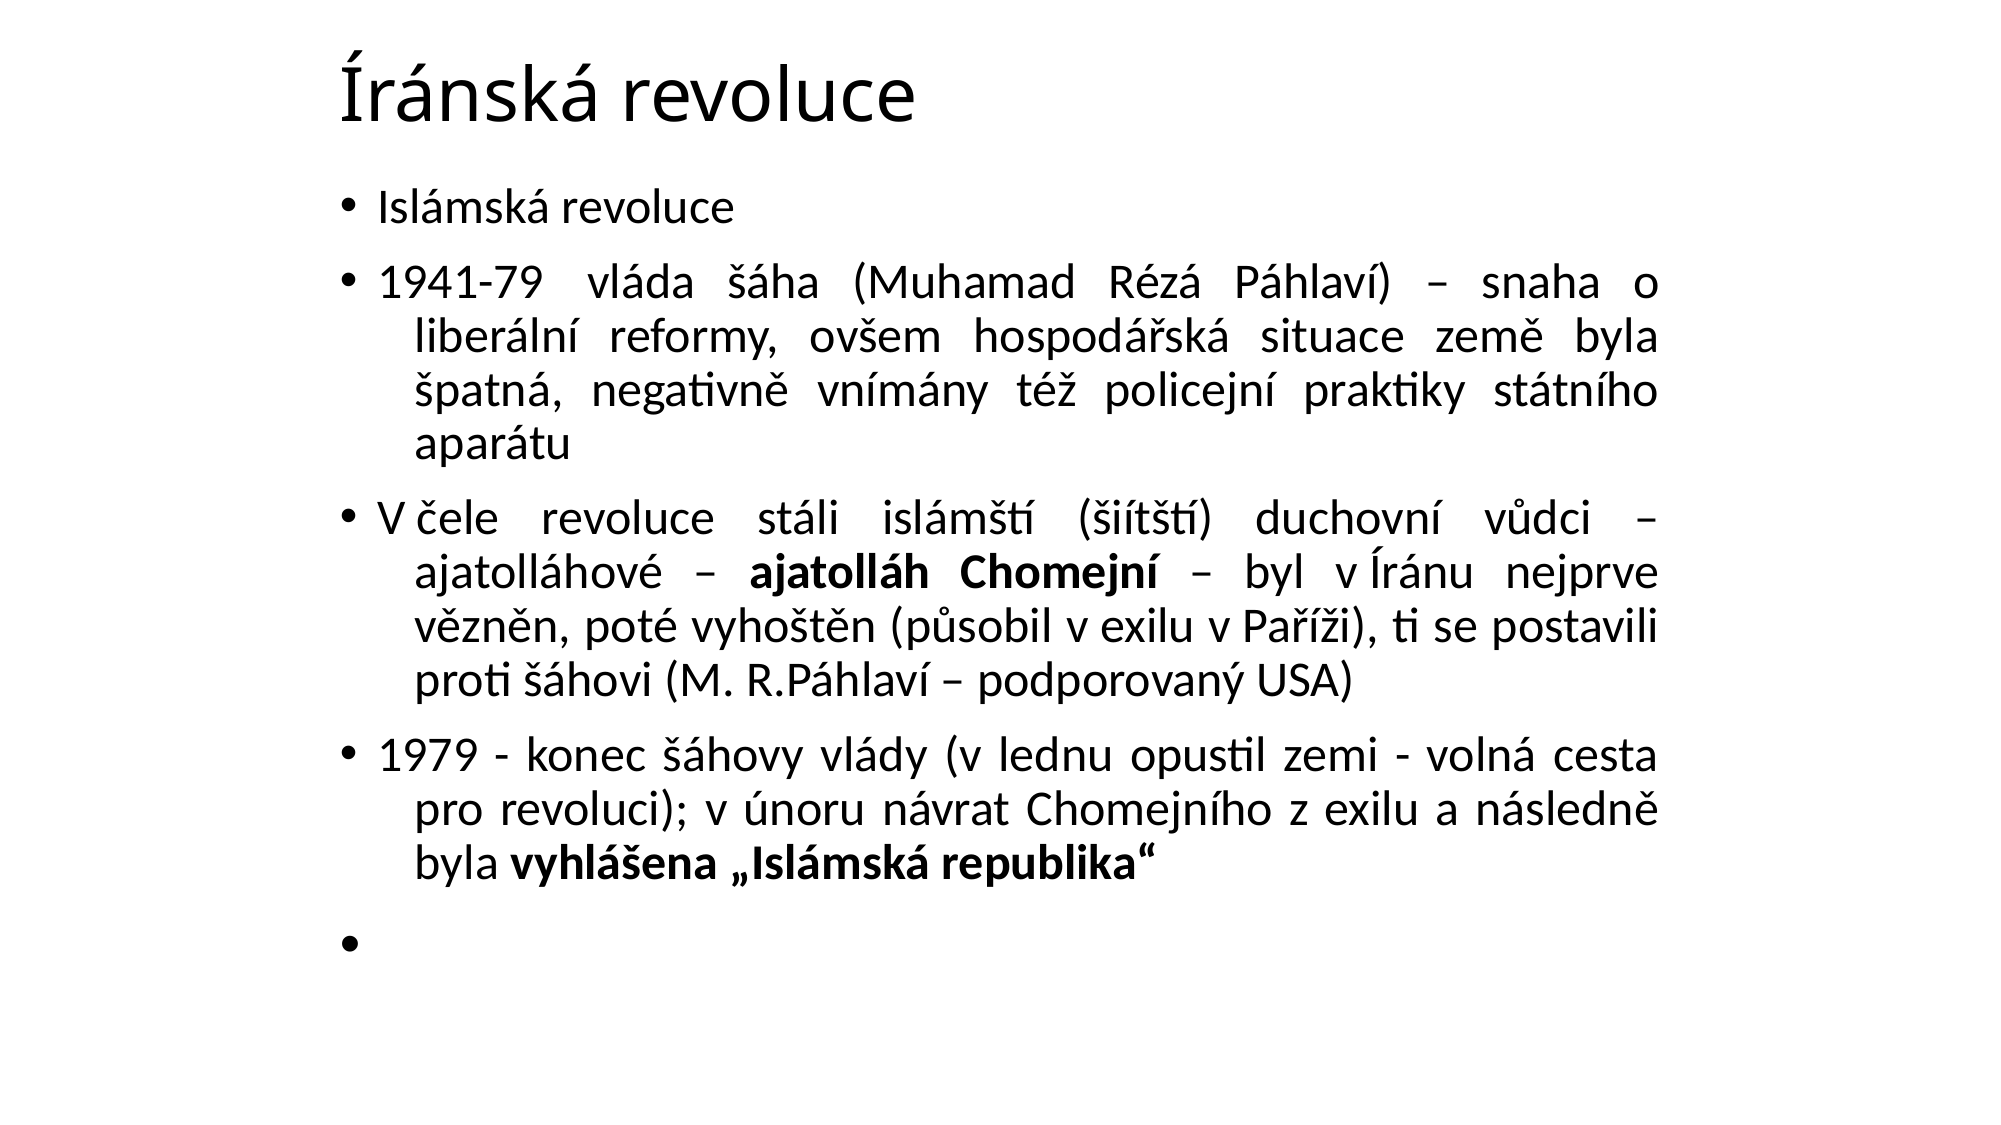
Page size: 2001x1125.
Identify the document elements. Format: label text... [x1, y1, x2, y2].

title Íránská revoluce [324, 45, 1675, 149]
list Islámská revoluce​ 1941-79 vláda šáha (Muhamad Rézá Páhlaví) ­– snaha o liberální reformy, ovšem hospodářská situace země byla špatná, negativně vnímány též policejní praktiky státního aparátu​ V čele revoluce stáli islámští (šiítští) duchovní vůdci – ajatolláhové – ajatolláh Chomejní – byl v Íránu nejprve vězněn, poté vyhoštěn (působil v exilu v Paříži), ti se postavili proti šáhovi (M. R.Páhlaví – podporovaný USA)​ 1979 - konec šáhovy vlády (v lednu opustil zemi - volná cesta pro revoluci); v únoru návrat Chomejního z exilu a následně byla vyhlášena „Islámská republika“ [324, 172, 1675, 1095]
